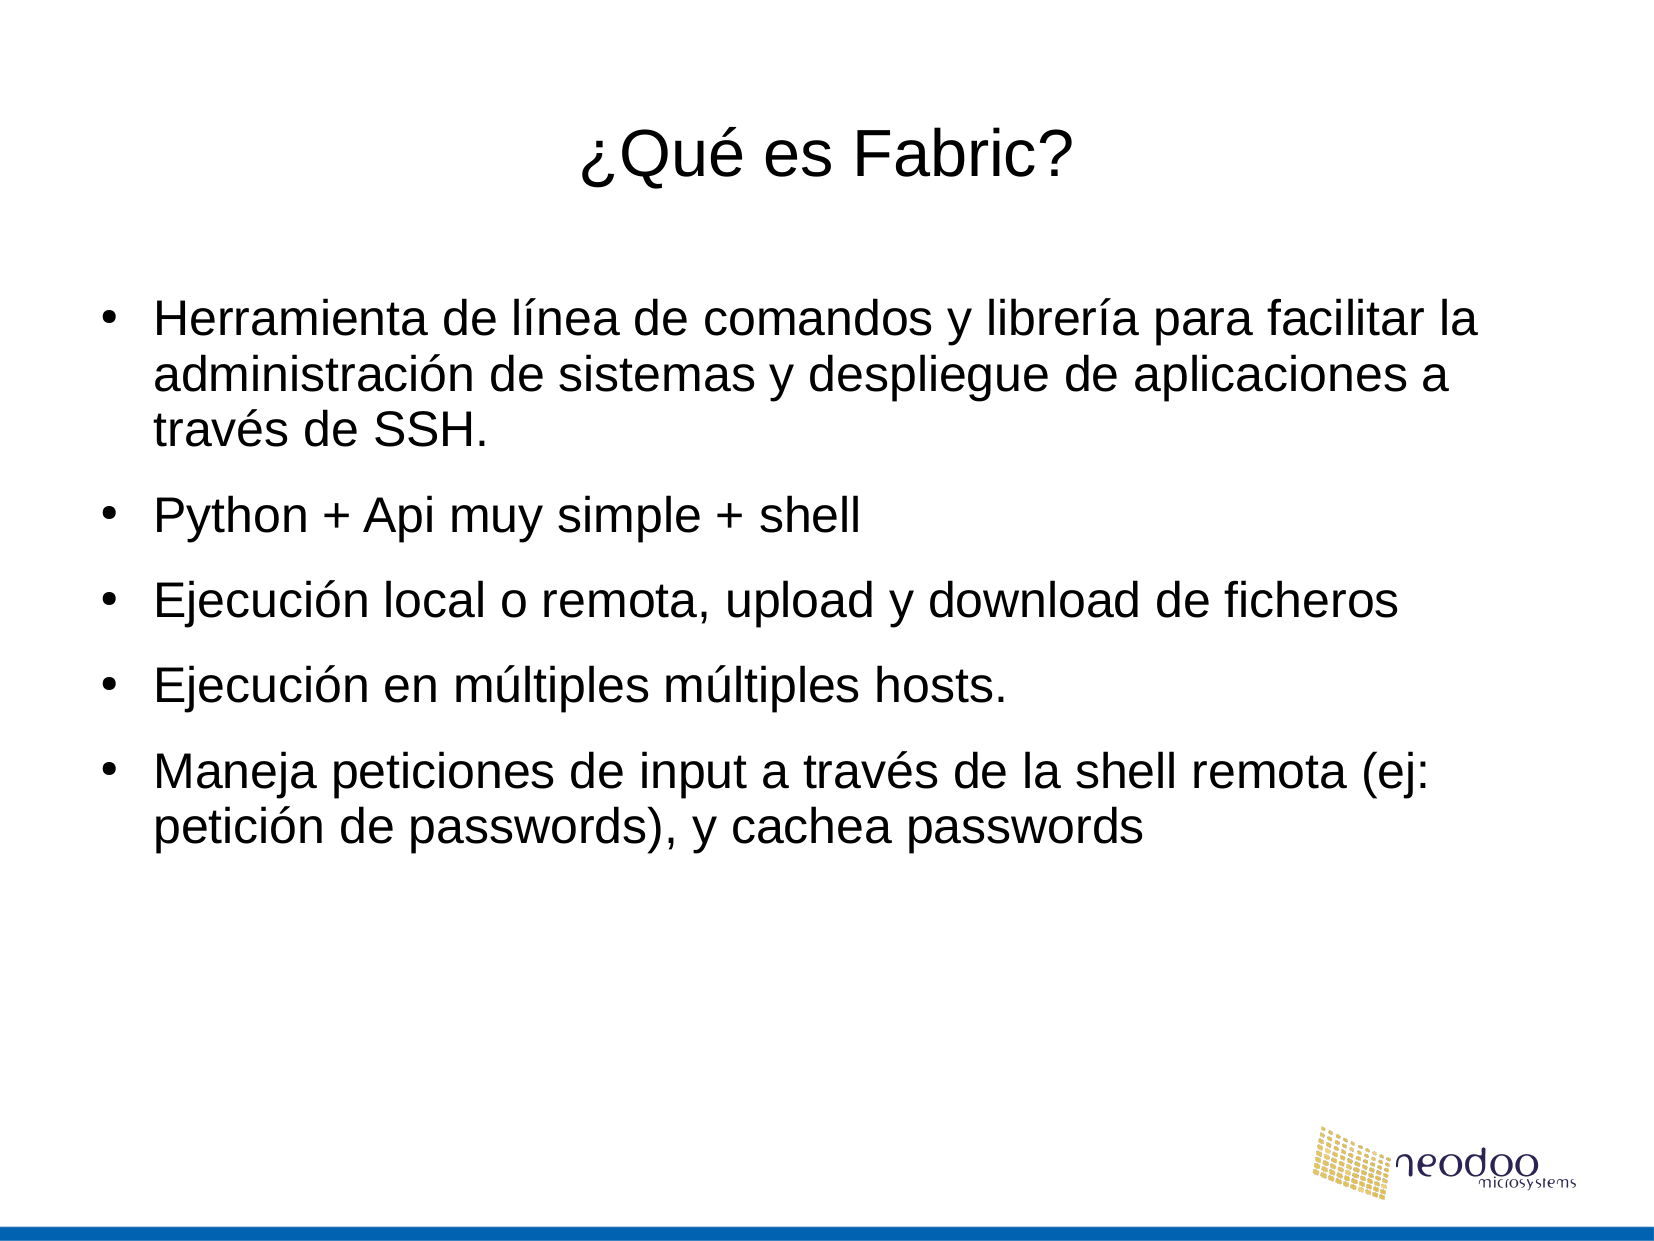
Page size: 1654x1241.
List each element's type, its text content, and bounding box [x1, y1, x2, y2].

title ¿Qué es Fabric? [82, 49, 1571, 257]
list Herramienta de línea de comandos y librería para facilitar la administración de sistemas y despliegue de aplicaciones a través de SSH. Python + Api muy simple + shell Ejecución local o remota, upload y download de ficheros Ejecución en múltiples múltiples hosts. Maneja peticiones de input a través de la shell remota (ej: petición de passwords), y cachea passwords [82, 290, 1571, 1109]
picture [1312, 1126, 1576, 1200]
